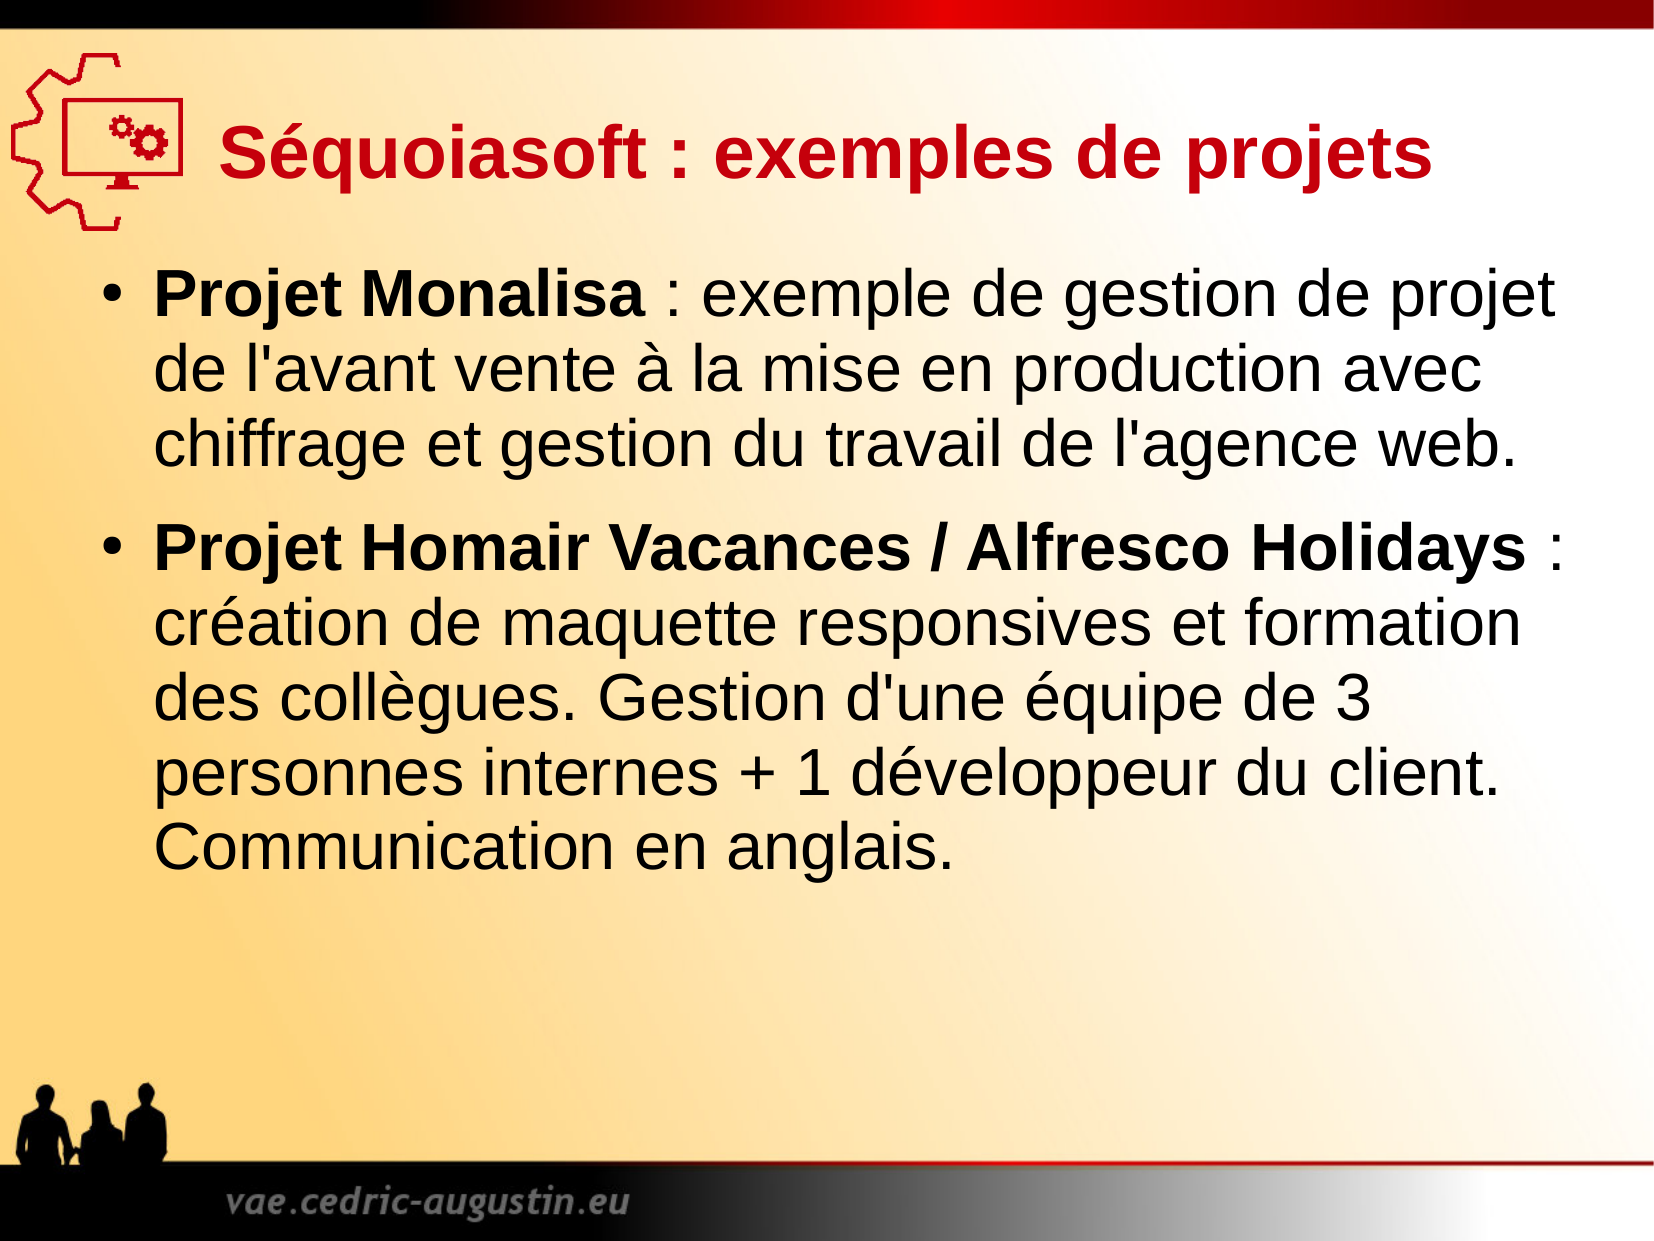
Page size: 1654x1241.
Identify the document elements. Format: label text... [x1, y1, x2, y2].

title Séquoiasoft : exemples de projets [82, 49, 1571, 256]
picture [0, 0, 1654, 1241]
list Projet Monalisa : exemple de gestion de projet de l'avant vente à la mise en production avec chiffrage et gestion du travail de l'agence web. Projet Homair Vacances / Alfresco Holidays : création de maquette responsives et formation des collègues. Gestion d'une équipe de 3 personnes internes + 1 développeur du client. Communication en anglais. [82, 256, 1571, 1099]
